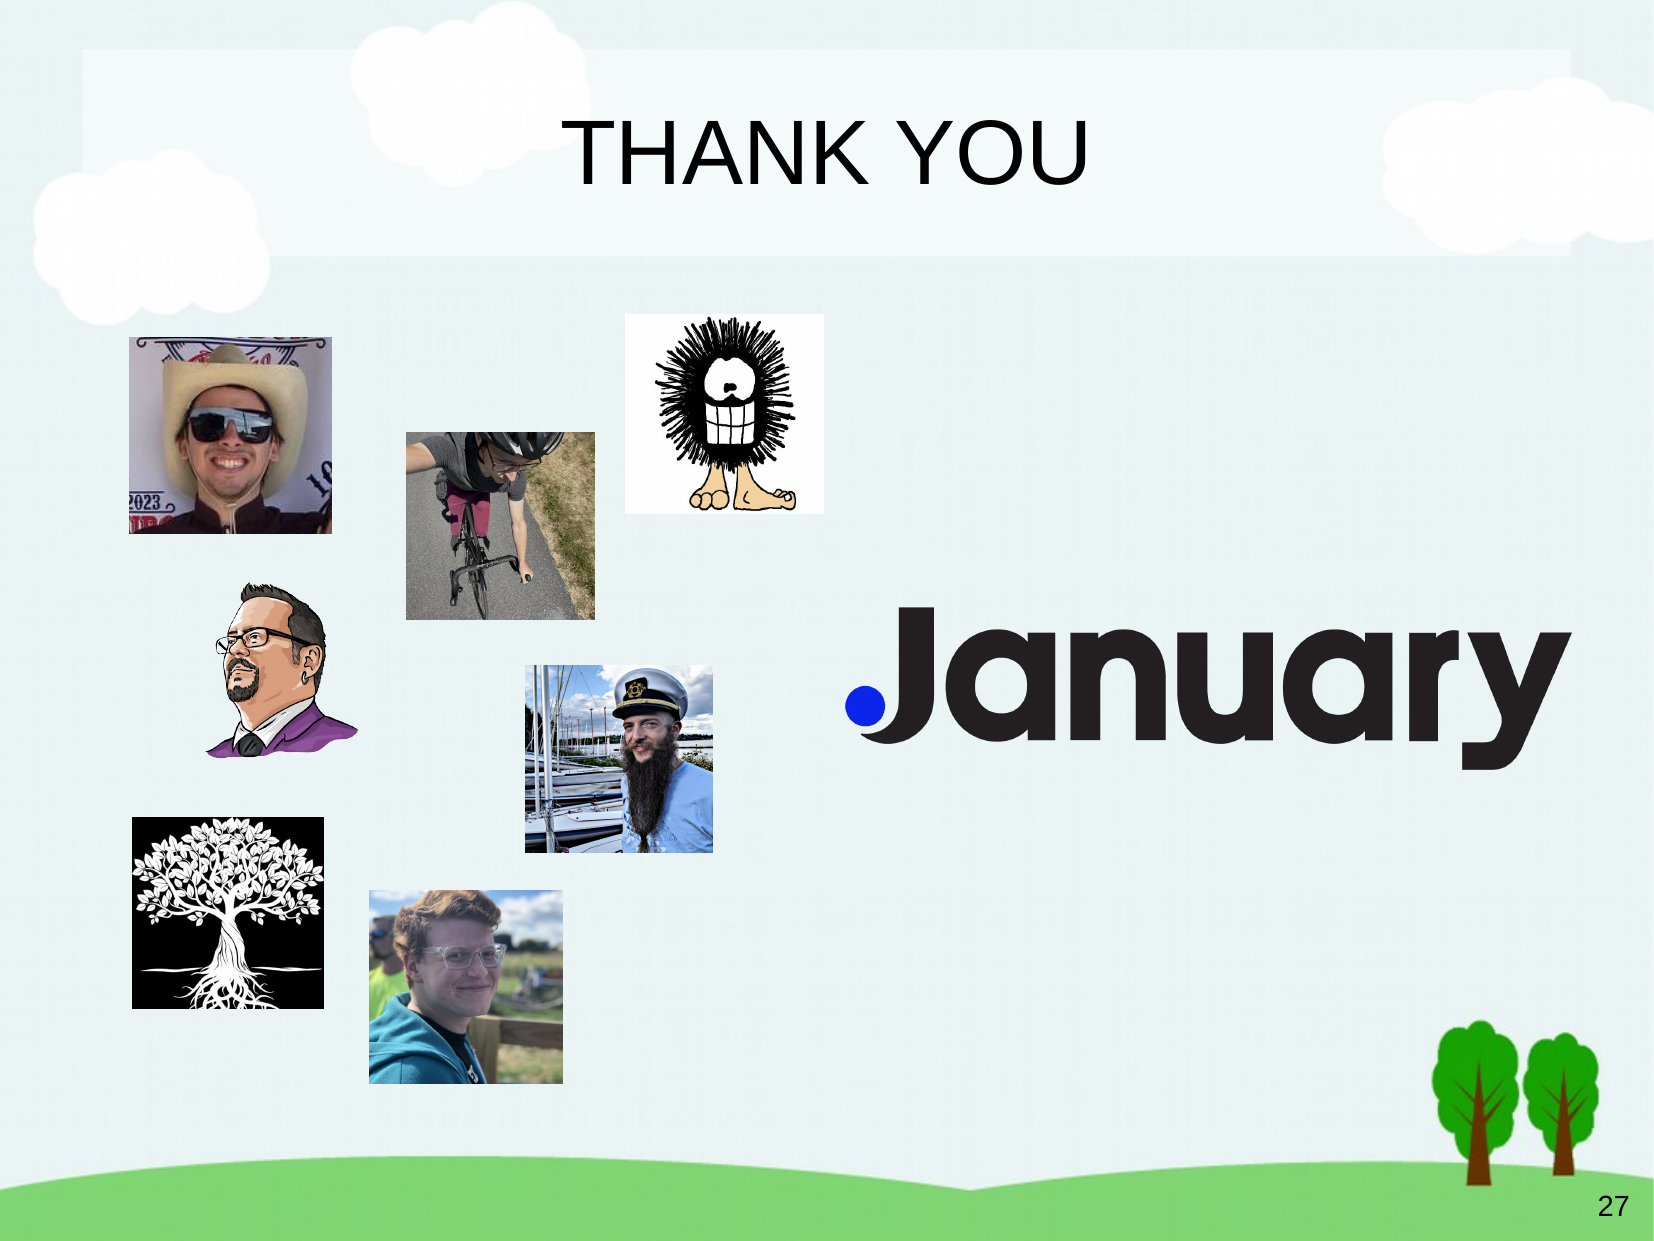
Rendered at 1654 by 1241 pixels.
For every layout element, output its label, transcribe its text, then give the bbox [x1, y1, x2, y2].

title THANK YOU [82, 49, 1571, 257]
picture [0, 0, 1654, 1241]
